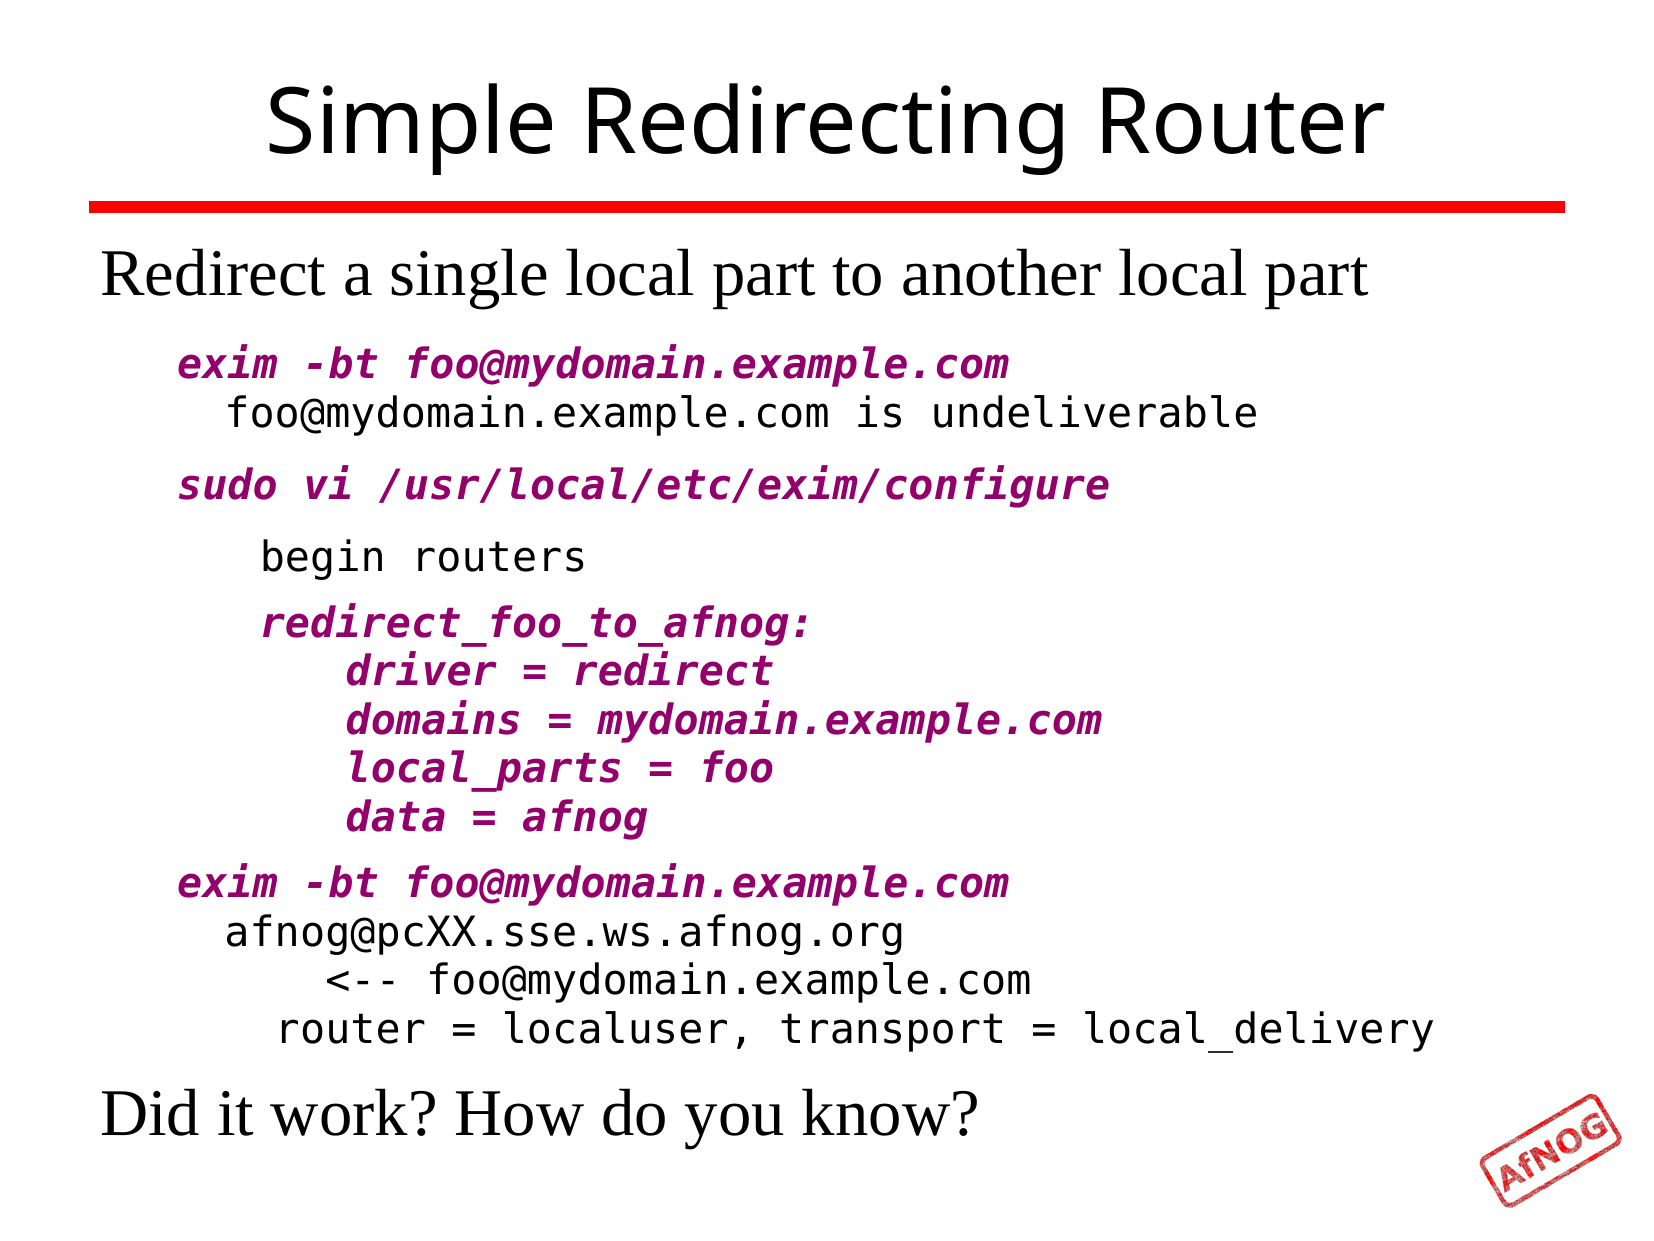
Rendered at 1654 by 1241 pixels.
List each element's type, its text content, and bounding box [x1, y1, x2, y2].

picture [1476, 1090, 1625, 1211]
list Redirect a single local part to another local part exim -bt foo@mydomain.example.com foo@mydomain.example.com is undeliverable sudo vi /usr/local/etc/exim/configure begin routers redirect_foo_to_afnog: driver = redirect domains = mydomain.example.com local_parts = foo data = afnog exim -bt foo@mydomain.example.com afnog@pcXX.sse.ws.afnog.org <-- foo@mydomain.example.com router = localuser, transport = local_delivery Did it work? How do you know? [82, 236, 1571, 1151]
title Simple Redirecting Router [88, 29, 1565, 207]
